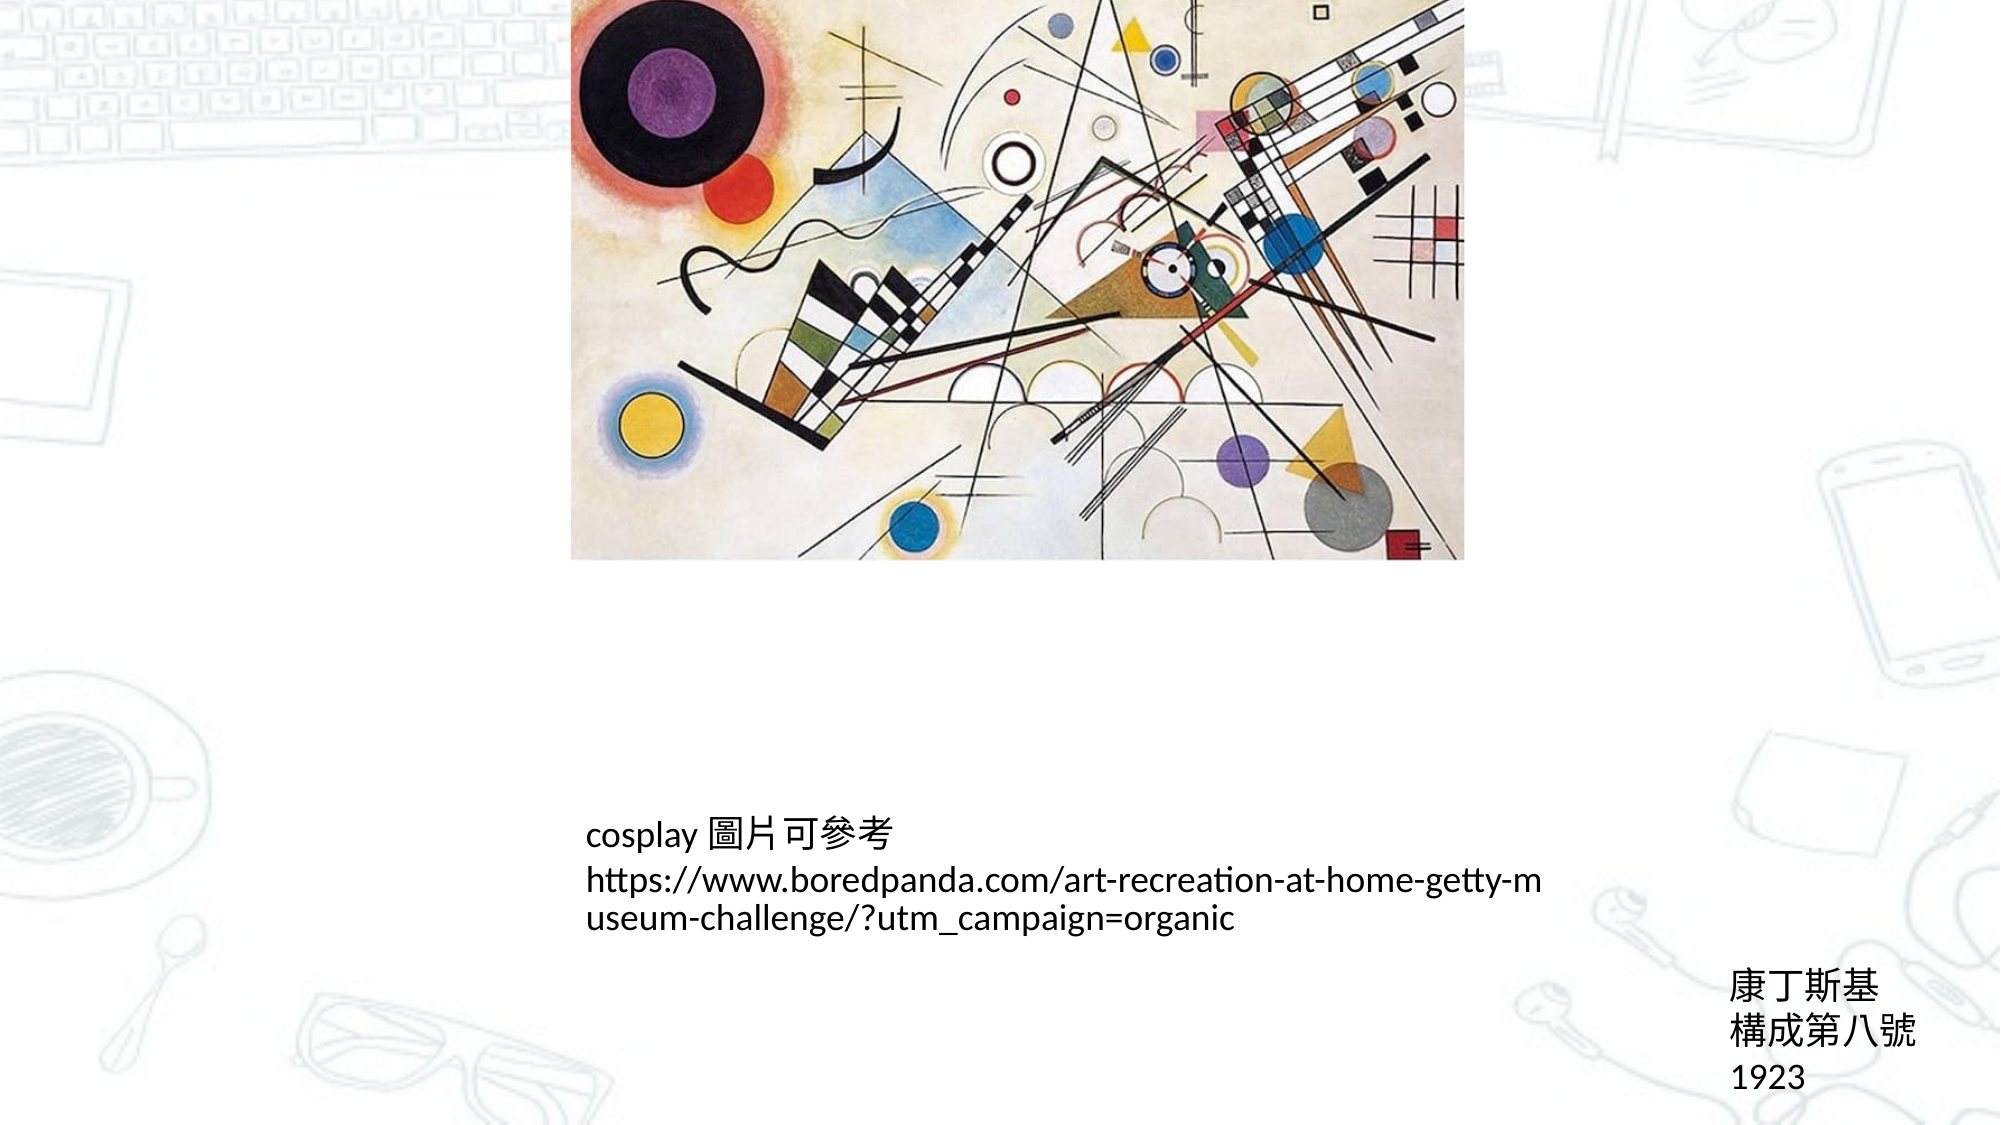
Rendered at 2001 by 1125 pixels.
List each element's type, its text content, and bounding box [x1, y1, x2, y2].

picture [570, 0, 1465, 561]
text_box 康丁斯基 構成第八號 1923 [1715, 954, 1967, 1104]
text_box cosplay圖片可參考 https://www.boredpanda.com/art-recreation-at-home-getty-museum-challenge/?utm_campaign=organic [571, 803, 1571, 908]
